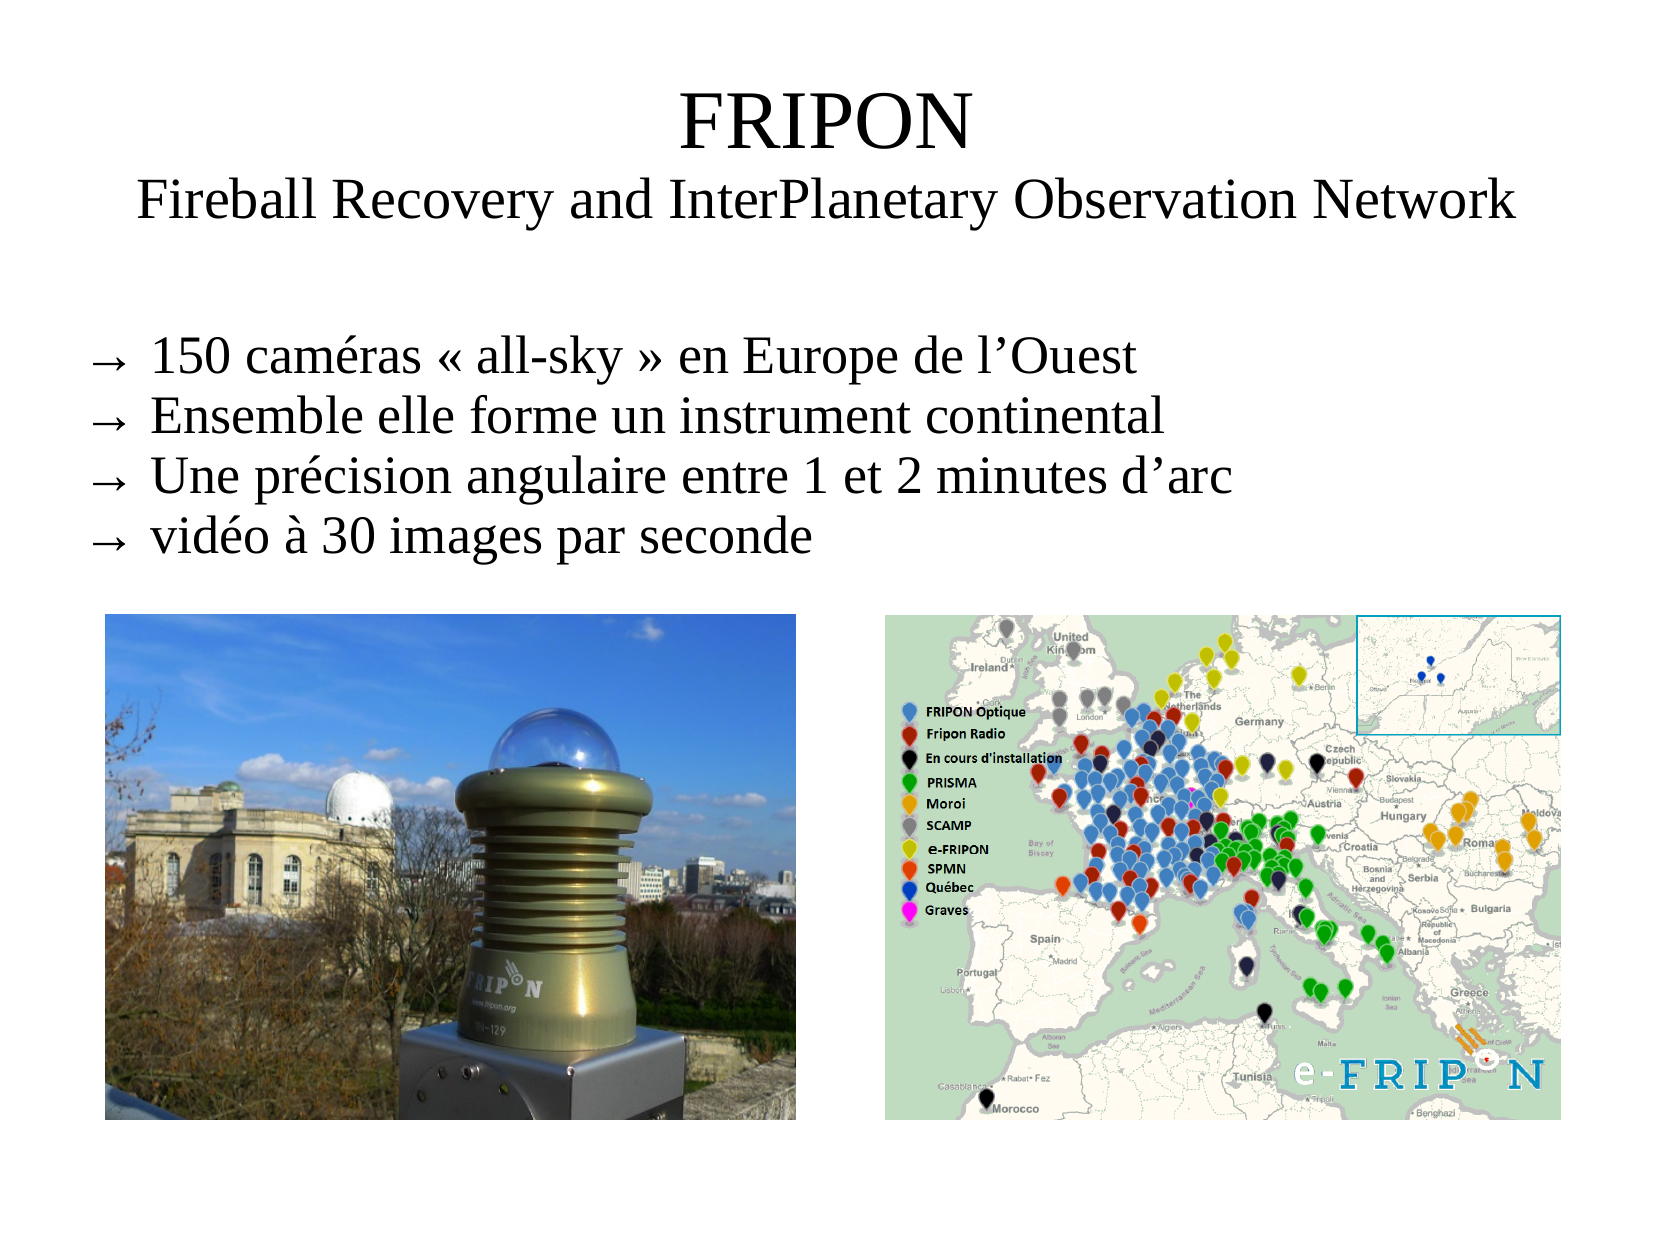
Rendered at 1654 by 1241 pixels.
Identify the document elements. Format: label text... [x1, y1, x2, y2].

title FRIPON Fireball Recovery and InterPlanetary Observation Network [82, 49, 1571, 257]
picture [885, 615, 1561, 1120]
picture [105, 614, 796, 1120]
subtitle → 150 caméras « all-sky » en Europe de l’Ouest → Ensemble elle forme un instrument continental → Une précision angulaire entre 1 et 2 minutes d’arc → vidéo à 30 images par seconde [82, 290, 1571, 661]
